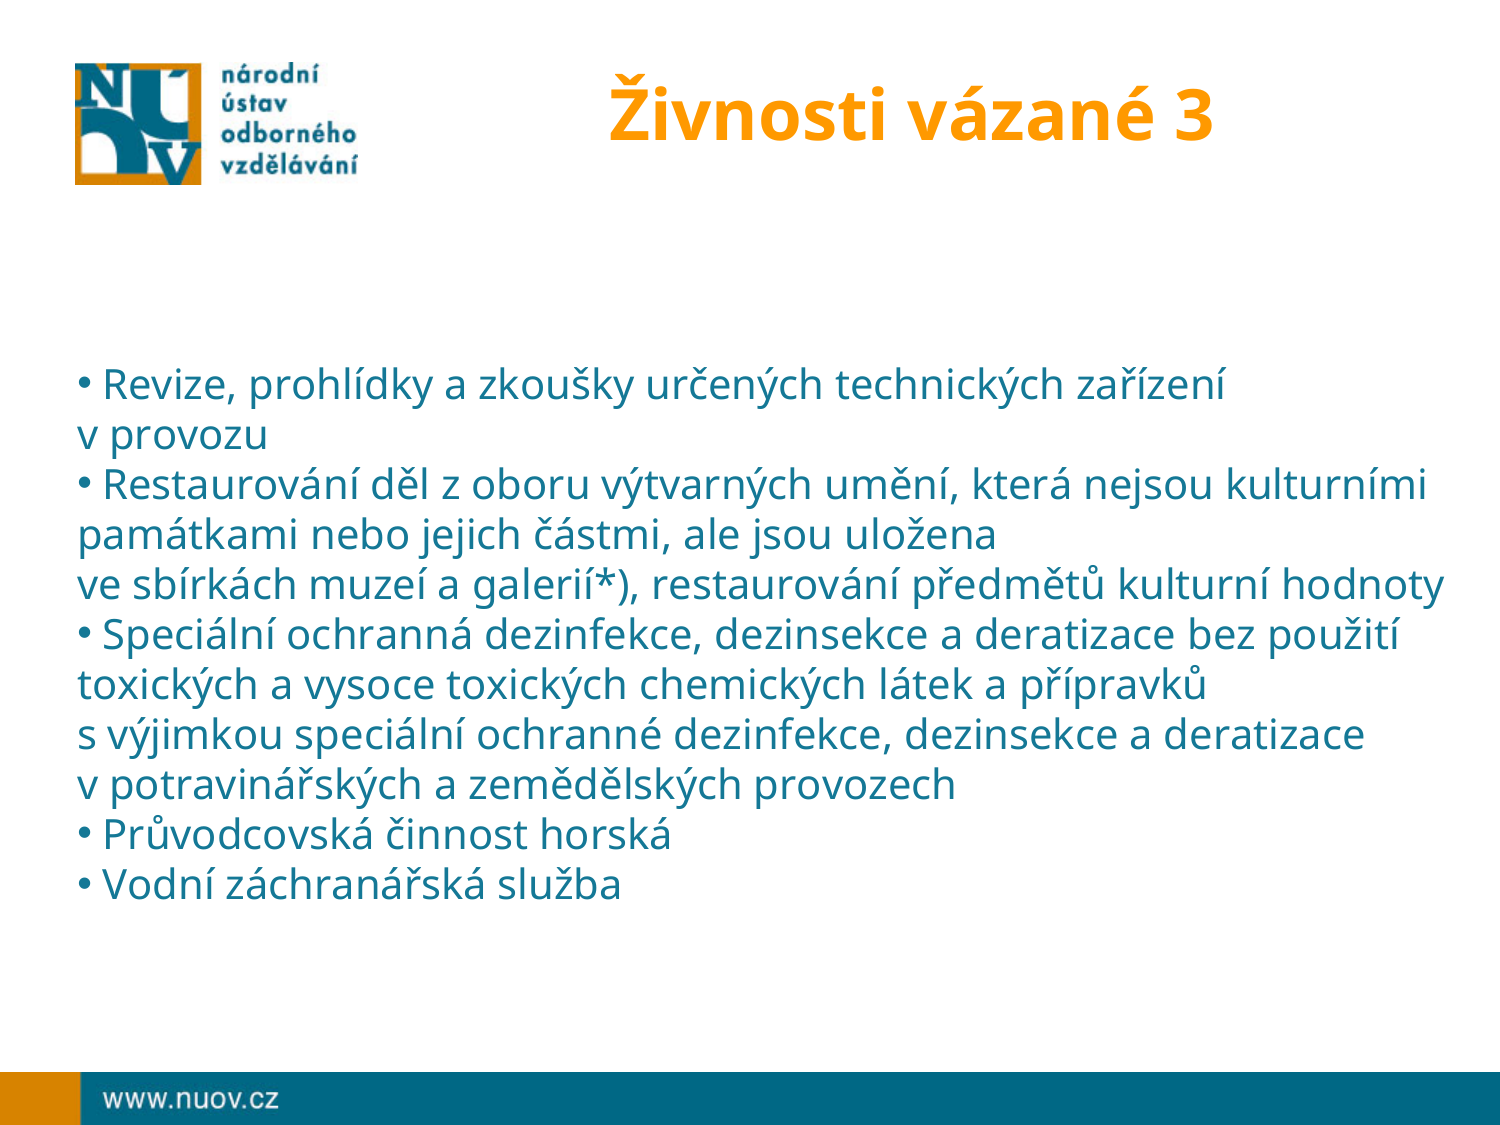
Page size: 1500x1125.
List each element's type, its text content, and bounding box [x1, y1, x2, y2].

text_box [0, 1072, 1500, 1125]
text_box Revize, prohlídky a zkoušky určených technických zařízení v provozu Restaurování děl z oboru výtvarných umění, která nejsou kulturními památkami nebo jejich částmi, ale jsou uložena ve sbírkách muzeí a galerií*), restaurování předmětů kulturní hodnoty Speciální ochranná dezinfekce, dezinsekce a deratizace bez použití toxických a vysoce toxických chemických látek a přípravků s výjimkou speciální ochranné dezinfekce, dezinsekce a deratizace v potravinářských a zemědělských provozech Průvodcovská činnost horská Vodní záchranářská služba [62, 349, 1500, 916]
title Živnosti vázané 3 [399, 37, 1425, 188]
text_box [75, 62, 358, 185]
